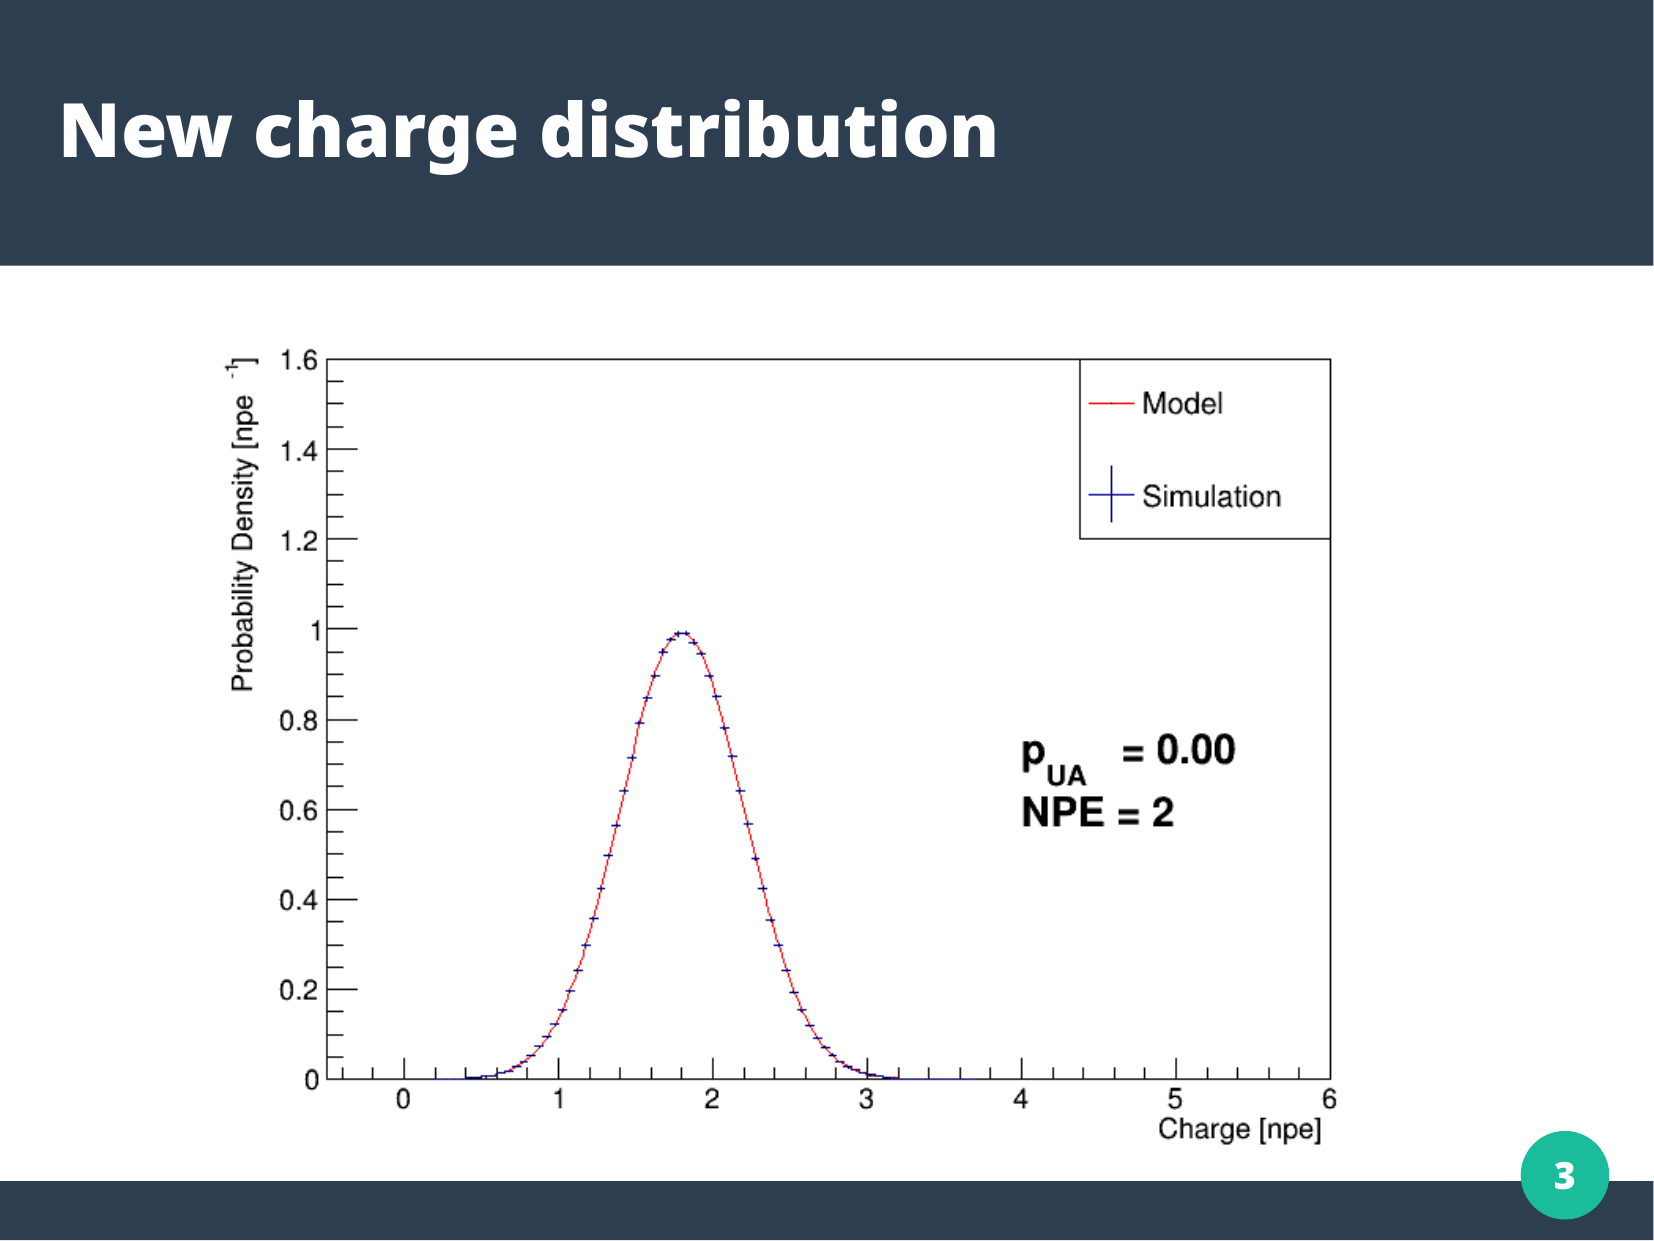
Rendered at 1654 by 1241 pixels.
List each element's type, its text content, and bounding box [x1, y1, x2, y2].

title New charge distribution [59, 49, 1595, 207]
picture [202, 269, 1456, 1171]
